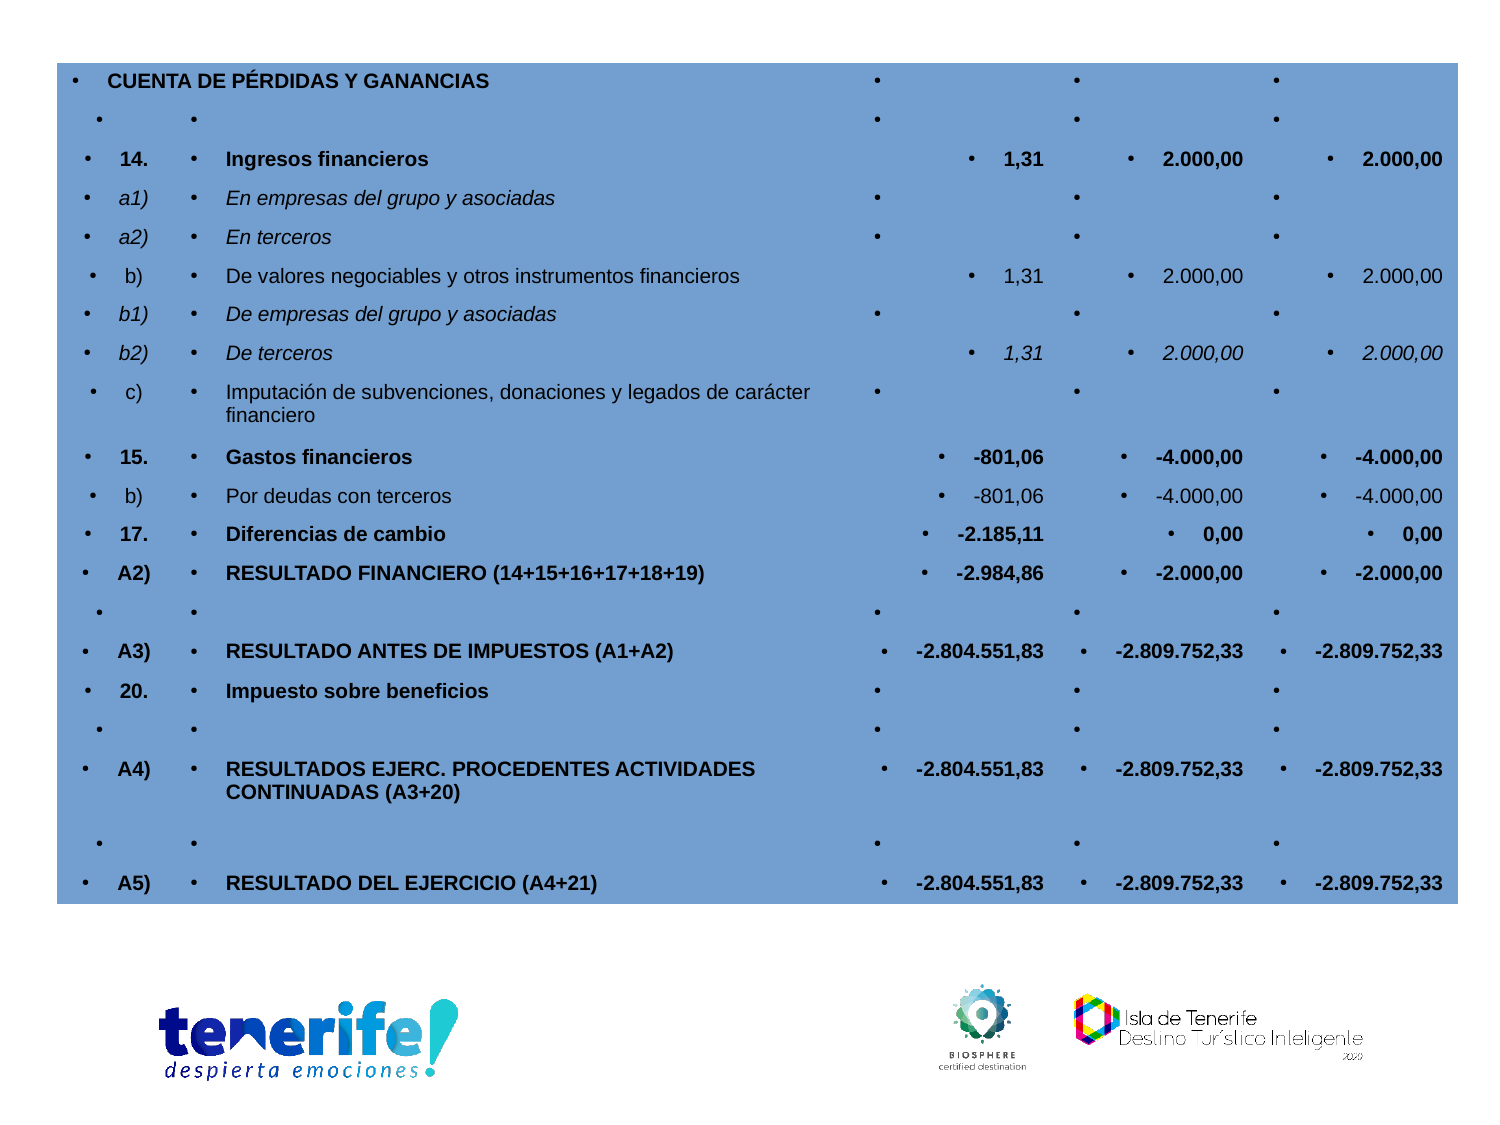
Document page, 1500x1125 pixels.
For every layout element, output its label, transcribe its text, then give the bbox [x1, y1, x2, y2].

table_cell 0,00 [1258, 516, 1458, 555]
table_cell b) [57, 257, 176, 296]
picture [1074, 993, 1363, 1063]
table_cell [859, 672, 1059, 711]
table_cell -2.984,86 [859, 555, 1059, 594]
table_cell RESULTADOS EJERC. PROCEDENTES ACTIVIDADES CONTINUADAS (A3+20) [176, 750, 859, 826]
table_cell 2.000,00 [1059, 140, 1258, 179]
table_cell 1,31 [859, 257, 1059, 296]
table_cell RESULTADO ANTES DE IMPUESTOS (A1+A2) [176, 633, 859, 672]
table_cell [1059, 594, 1258, 633]
table_cell [1258, 826, 1458, 865]
table_header [859, 63, 1059, 101]
table_header CUENTA DE PÉRDIDAS Y GANANCIAS [57, 63, 859, 101]
table_cell 2.000,00 [1258, 140, 1458, 179]
table_cell Gastos financieros [176, 438, 859, 477]
table_cell -2.809.752,33 [1059, 865, 1258, 904]
table_cell [1059, 218, 1258, 257]
table_cell [859, 594, 1059, 633]
table_cell [57, 594, 176, 633]
table_cell -2.000,00 [1258, 555, 1458, 594]
table_cell [1059, 296, 1258, 335]
table_cell b2) [57, 335, 176, 373]
table_cell 15. [57, 438, 176, 477]
table_cell -2.809.752,33 [1258, 633, 1458, 672]
table_cell [1258, 711, 1458, 750]
table_cell c) [57, 373, 176, 438]
table_cell 14. [57, 140, 176, 179]
table_cell RESULTADO FINANCIERO (14+15+16+17+18+19) [176, 555, 859, 594]
table_cell 2.000,00 [1059, 257, 1258, 296]
table_cell RESULTADO DEL EJERCICIO (A4+21) [176, 865, 859, 904]
table_cell Por deudas con terceros [176, 477, 859, 516]
table_cell b1) [57, 296, 176, 335]
table_cell [176, 711, 859, 750]
table_cell 1,31 [859, 140, 1059, 179]
table_cell A3) [57, 633, 176, 672]
table_cell [1258, 179, 1458, 218]
table_cell [859, 296, 1059, 335]
table_header [1059, 63, 1258, 101]
table_cell -4.000,00 [1258, 477, 1458, 516]
picture [918, 974, 1046, 1081]
table_cell -2.000,00 [1059, 555, 1258, 594]
table_cell a2) [57, 218, 176, 257]
table_cell 20. [57, 672, 176, 711]
table_cell [176, 101, 859, 140]
table_cell 17. [57, 516, 176, 555]
table_cell -2.809.752,33 [1258, 750, 1458, 826]
table_cell [1258, 101, 1458, 140]
table_cell Imputación de subvenciones, donaciones y legados de carácter financiero [176, 373, 859, 438]
table_cell [859, 218, 1059, 257]
table_header [1258, 63, 1458, 101]
table_cell [859, 711, 1059, 750]
table_cell A4) [57, 750, 176, 826]
table_cell -4.000,00 [1258, 438, 1458, 477]
table_cell [1059, 826, 1258, 865]
table_cell Diferencias de cambio [176, 516, 859, 555]
table_cell [1258, 373, 1458, 438]
table_cell [1059, 711, 1258, 750]
table_cell [176, 826, 859, 865]
table_cell 0,00 [1059, 516, 1258, 555]
table_cell [859, 101, 1059, 140]
table_cell Ingresos financieros [176, 140, 859, 179]
table_cell a1) [57, 179, 176, 218]
table_cell [1059, 672, 1258, 711]
table_cell -4.000,00 [1059, 477, 1258, 516]
table_cell [176, 594, 859, 633]
table_cell [1258, 296, 1458, 335]
table_cell Impuesto sobre beneficios [176, 672, 859, 711]
table_cell -2.185,11 [859, 516, 1059, 555]
table_cell 2.000,00 [1059, 335, 1258, 373]
table_cell [1059, 179, 1258, 218]
table_cell -2.809.752,33 [1258, 865, 1458, 904]
table_cell En terceros [176, 218, 859, 257]
table_cell -2.804.551,83 [859, 633, 1059, 672]
table_cell [57, 826, 176, 865]
table_cell [57, 101, 176, 140]
table_cell [1258, 218, 1458, 257]
table_cell De empresas del grupo y asociadas [176, 296, 859, 335]
table_cell A2) [57, 555, 176, 594]
table_cell 1,31 [859, 335, 1059, 373]
table_cell En empresas del grupo y asociadas [176, 179, 859, 218]
table_cell De valores negociables y otros instrumentos financieros [176, 257, 859, 296]
table_cell [57, 711, 176, 750]
table_cell b) [57, 477, 176, 516]
table_cell 2.000,00 [1258, 335, 1458, 373]
table_cell [859, 179, 1059, 218]
table_cell -2.809.752,33 [1059, 633, 1258, 672]
table_cell 2.000,00 [1258, 257, 1458, 296]
table_cell [1059, 101, 1258, 140]
table_cell [859, 826, 1059, 865]
table_cell [1258, 594, 1458, 633]
table_cell -801,06 [859, 477, 1059, 516]
table_cell -801,06 [859, 438, 1059, 477]
table_cell -2.809.752,33 [1059, 750, 1258, 826]
table_cell De terceros [176, 335, 859, 373]
table_cell A5) [57, 865, 176, 904]
table_cell [1258, 672, 1458, 711]
table_cell -2.804.551,83 [859, 865, 1059, 904]
table_cell -2.804.551,83 [859, 750, 1059, 826]
table_cell [1059, 373, 1258, 438]
table_cell [859, 373, 1059, 438]
table_cell -4.000,00 [1059, 438, 1258, 477]
picture [159, 999, 458, 1081]
